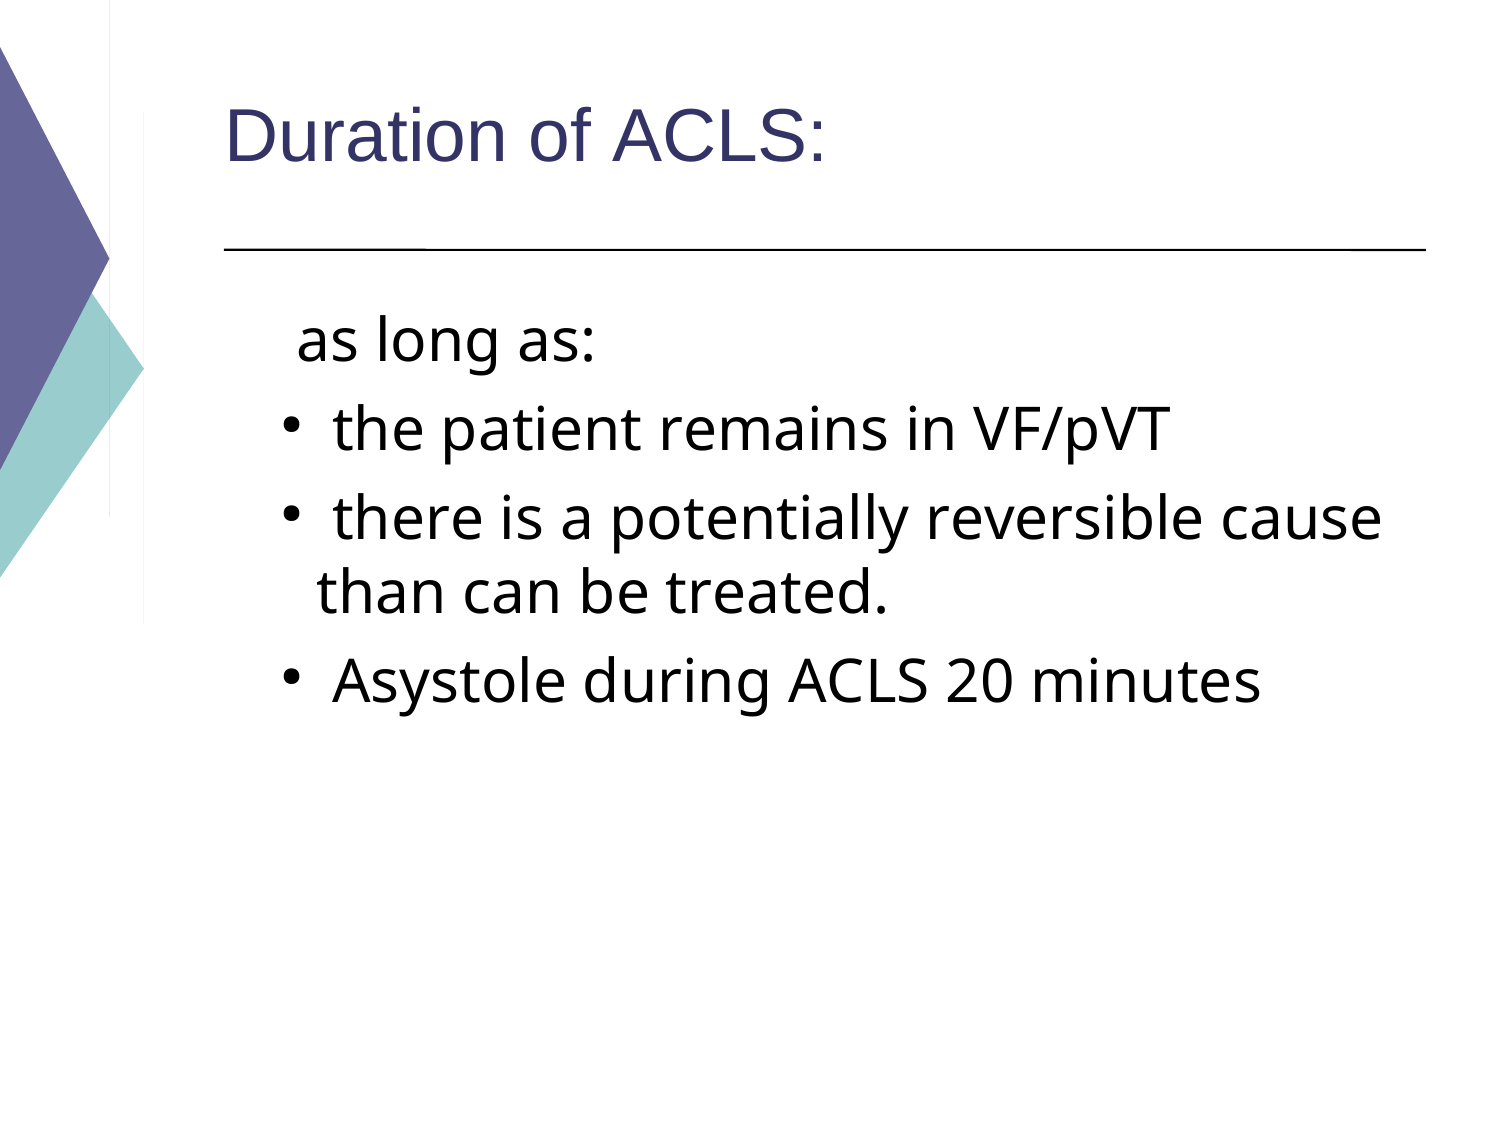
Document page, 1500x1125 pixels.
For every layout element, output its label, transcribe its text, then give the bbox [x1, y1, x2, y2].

list as long as: the patient remains in VF/pVT there is a potentially reversible cause than can be treated. Asystole during ACLS 20 minutes [224, 299, 1423, 953]
title Duration of ACLS: [224, 41, 1423, 236]
